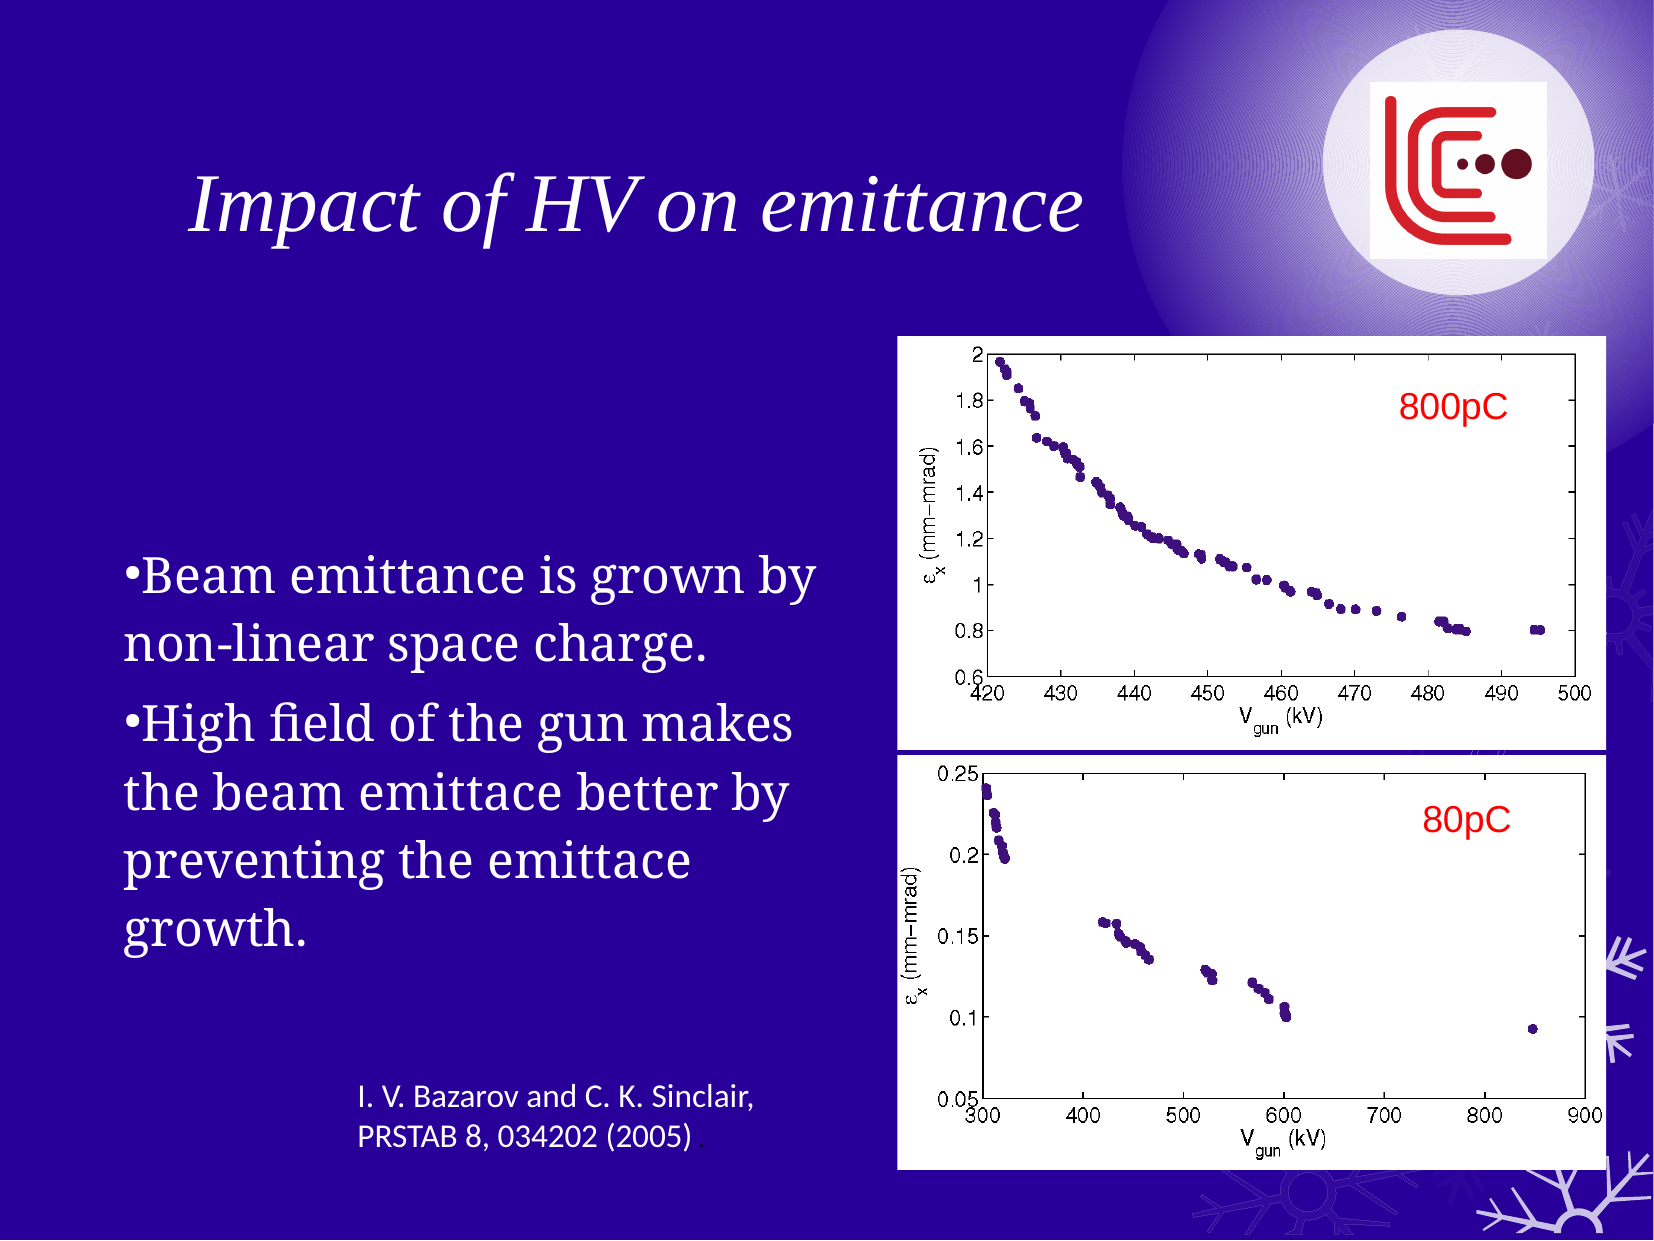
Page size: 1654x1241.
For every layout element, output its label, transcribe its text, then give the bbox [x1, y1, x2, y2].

picture [1476, 82, 1547, 259]
text_box 800pC [1383, 377, 1524, 435]
text_box I. V. Bazarov and C. K. Sinclair, PRSTAB 8, 034202 (2005) . [342, 1074, 886, 1179]
picture [897, 755, 1607, 1170]
subtitle Beam emittance is grown by non-linear space charge. High field of the gun makes the beam emittace better by preventing the emittace growth. [94, 344, 851, 1158]
title Impact of HV on emittance [188, 70, 1476, 337]
text_box 80pC [1407, 791, 1527, 849]
picture [897, 336, 1607, 751]
